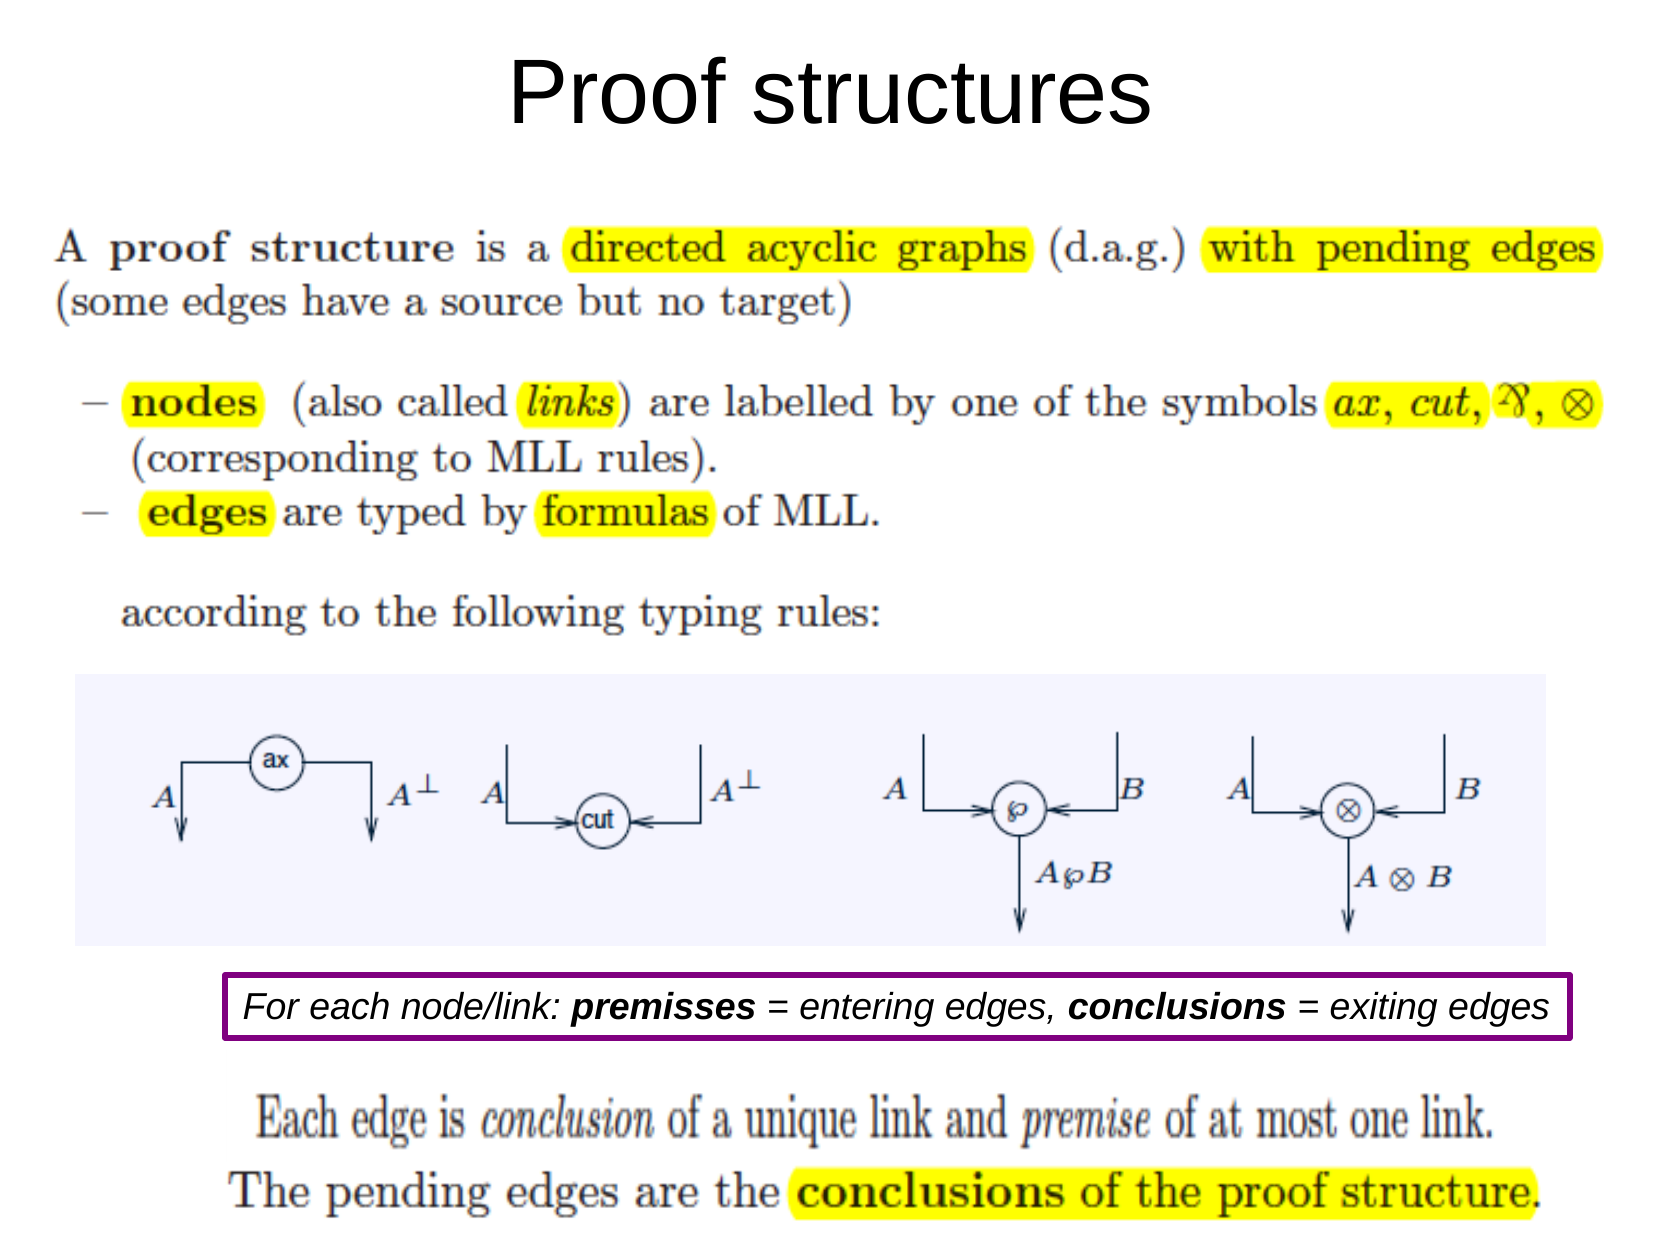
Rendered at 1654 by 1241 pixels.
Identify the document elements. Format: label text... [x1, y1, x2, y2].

title Proof structures [86, 0, 1576, 188]
picture [75, 674, 1546, 946]
picture [37, 224, 1654, 638]
picture [208, 1049, 1576, 1241]
text_box For each node/link: premisses = entering edges, conclusions = exiting edges [225, 975, 1570, 1038]
